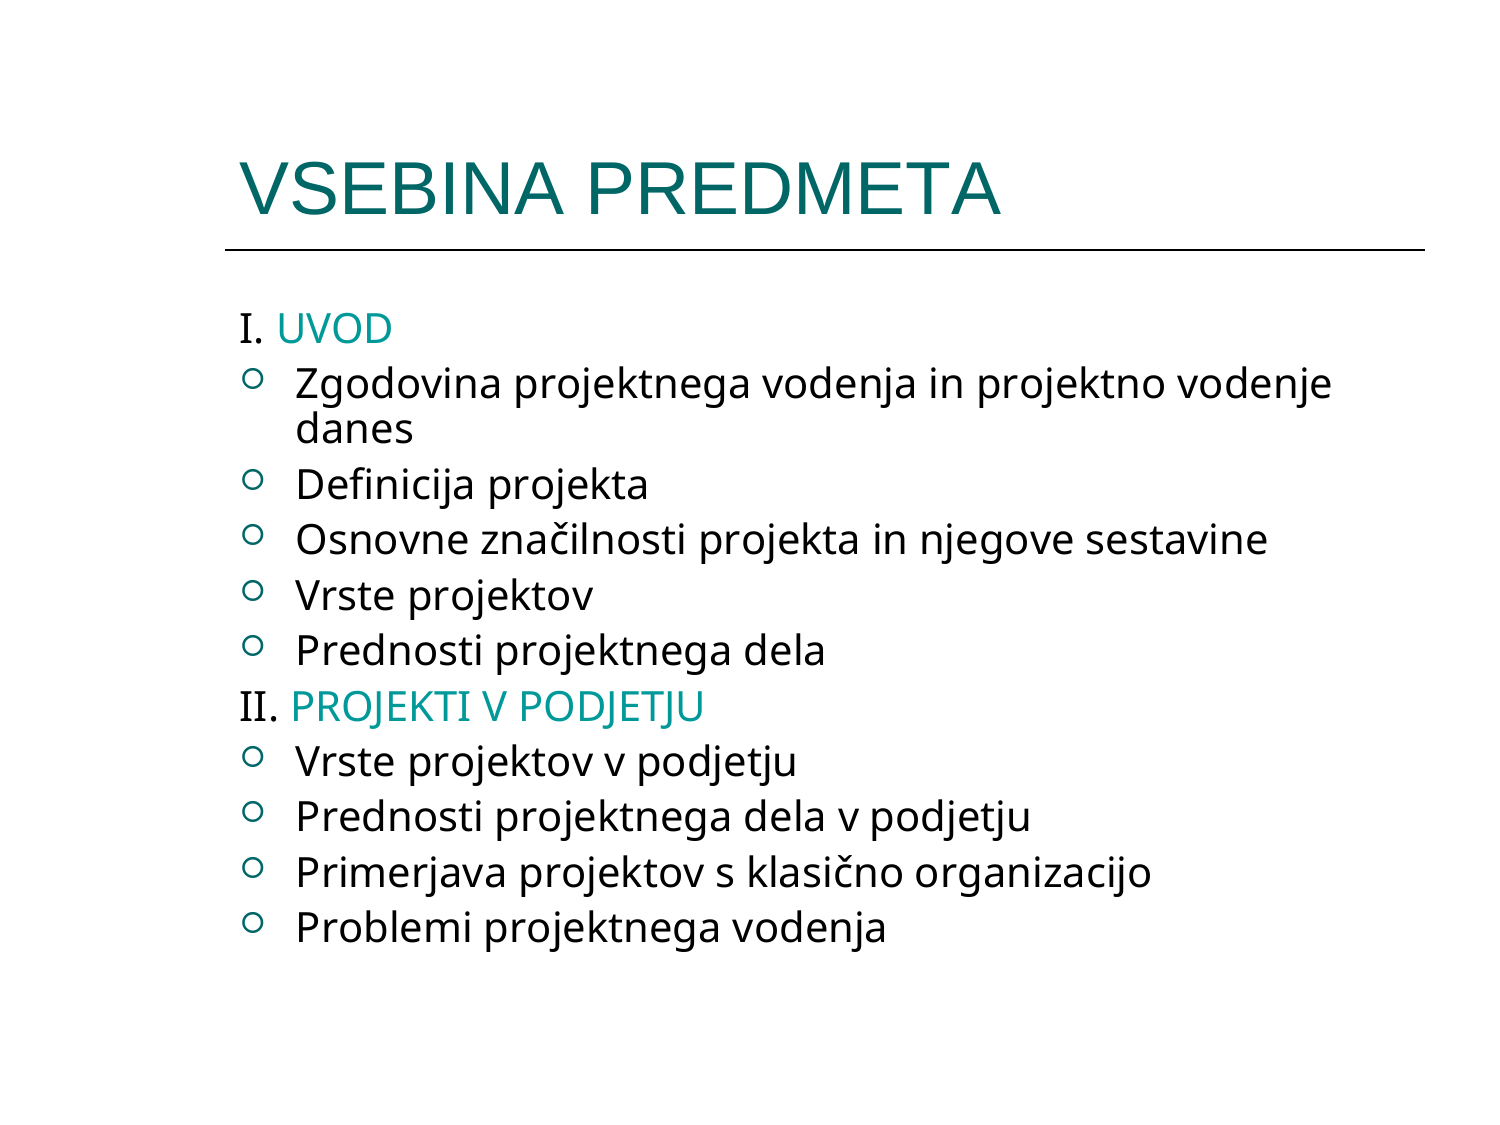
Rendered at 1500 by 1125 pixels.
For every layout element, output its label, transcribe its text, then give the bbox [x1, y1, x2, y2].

list I. UVOD Zgodovina projektnega vodenja in projektno vodenje danes Definicija projekta Osnovne značilnosti projekta in njegove sestavine Vrste projektov Prednosti projektnega dela II. PROJEKTI V PODJETJU Vrste projektov v podjetju Prednosti projektnega dela v podjetju Primerjava projektov s klasično organizacijo Problemi projektnega vodenja [224, 299, 1425, 975]
title VSEBINA PREDMETA [224, 49, 1425, 237]
